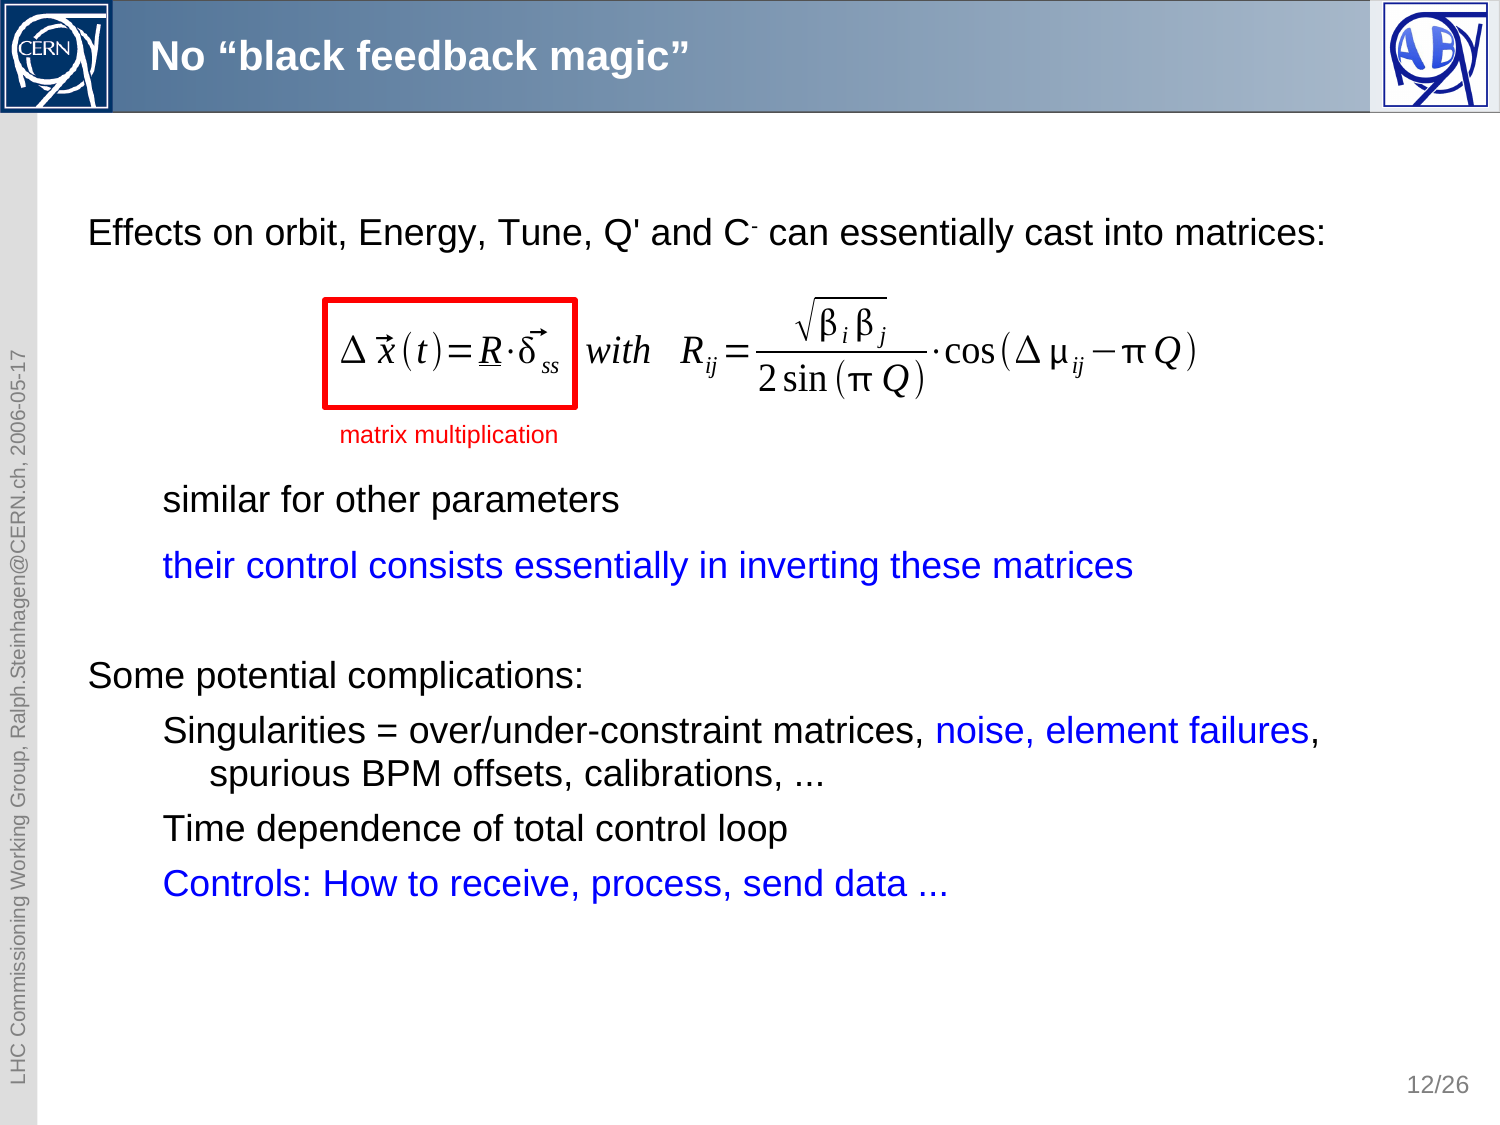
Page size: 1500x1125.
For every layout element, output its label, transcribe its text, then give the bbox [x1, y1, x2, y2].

picture [1382, 1, 1489, 108]
chart [330, 295, 1207, 402]
title No “black feedback magic” [150, 0, 1201, 113]
picture [0, 0, 113, 113]
list Effects on orbit, Energy, Tune, Q' and C- can essentially cast into matrices: similar for other parameters their control consists essentially in inverting these matrices Some potential complications: Singularities = over/under-constraint matrices, noise, element failures, spurious BPM offsets, calibrations, ... Time dependence of total control loop Controls: How to receive, process, send data ... [87, 143, 1438, 1036]
text_box matrix multiplication [324, 413, 575, 457]
chart [330, 303, 572, 402]
